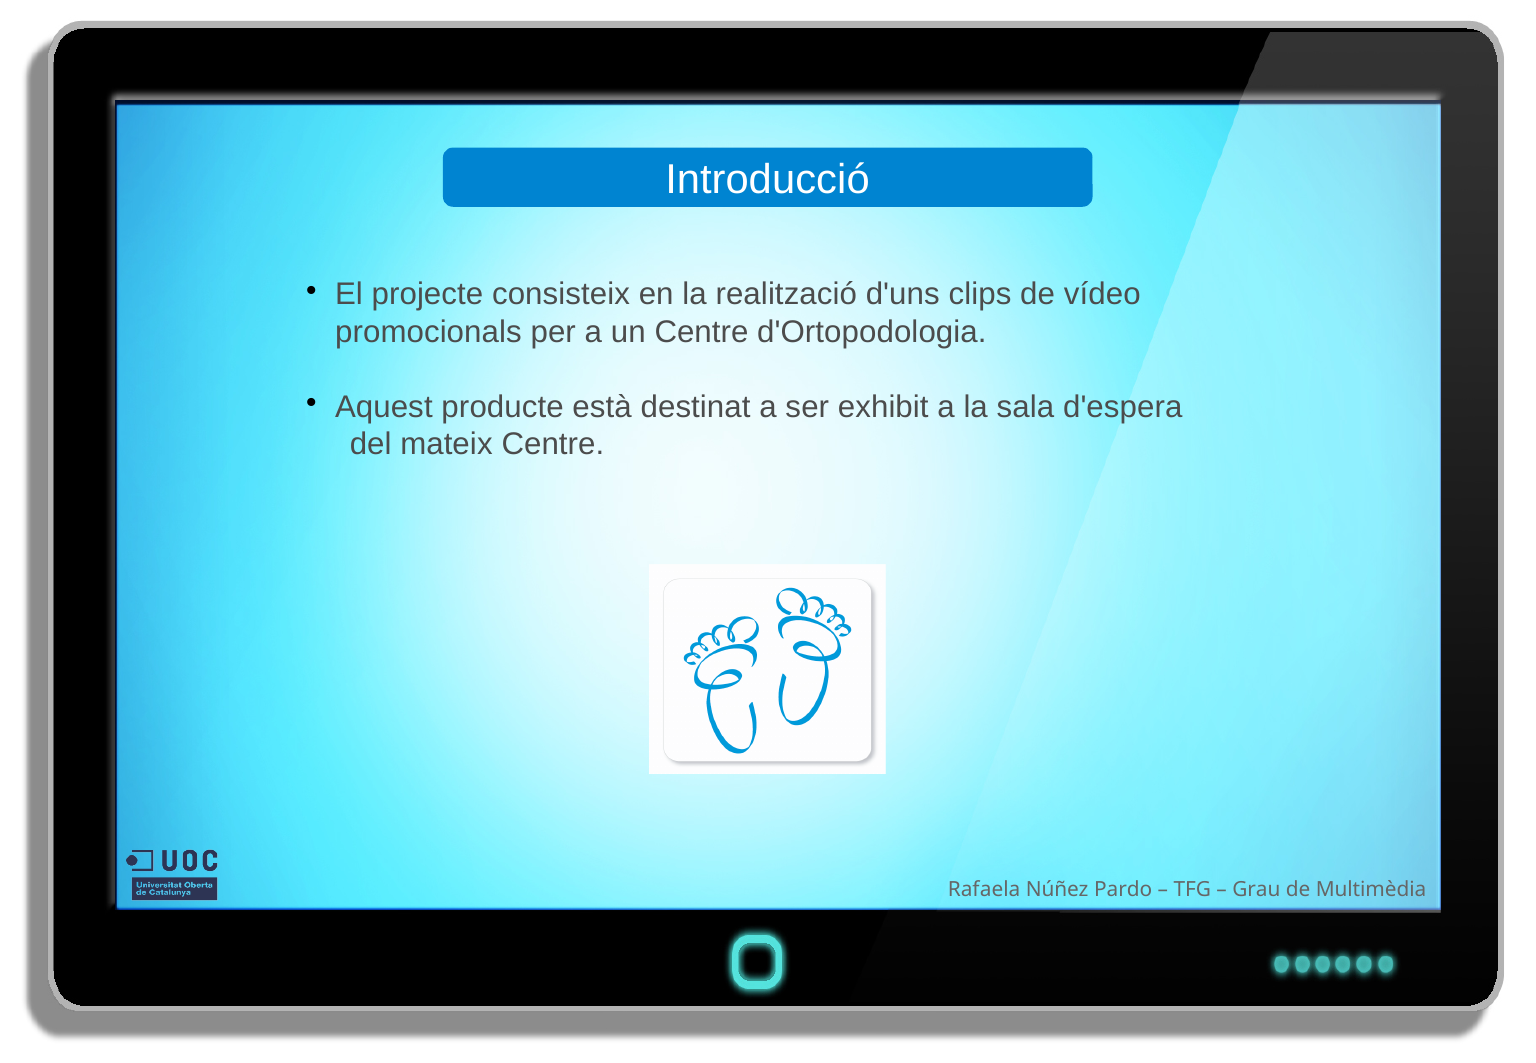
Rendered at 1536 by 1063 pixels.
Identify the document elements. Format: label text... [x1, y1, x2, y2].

picture [0, 0, 1536, 1063]
text_box El projecte consisteix en la realització d'uns clips de vídeo promocionals per a un Centre d'Ortopodologia. Aquest producte està destinat a ser exhibit a la sala d'espera del mateix Centre. [279, 266, 1241, 543]
text_box Rafaela Núñez Pardo – TFG – Grau de Multimèdia [921, 868, 1453, 909]
text_box Introducció [442, 147, 1093, 207]
